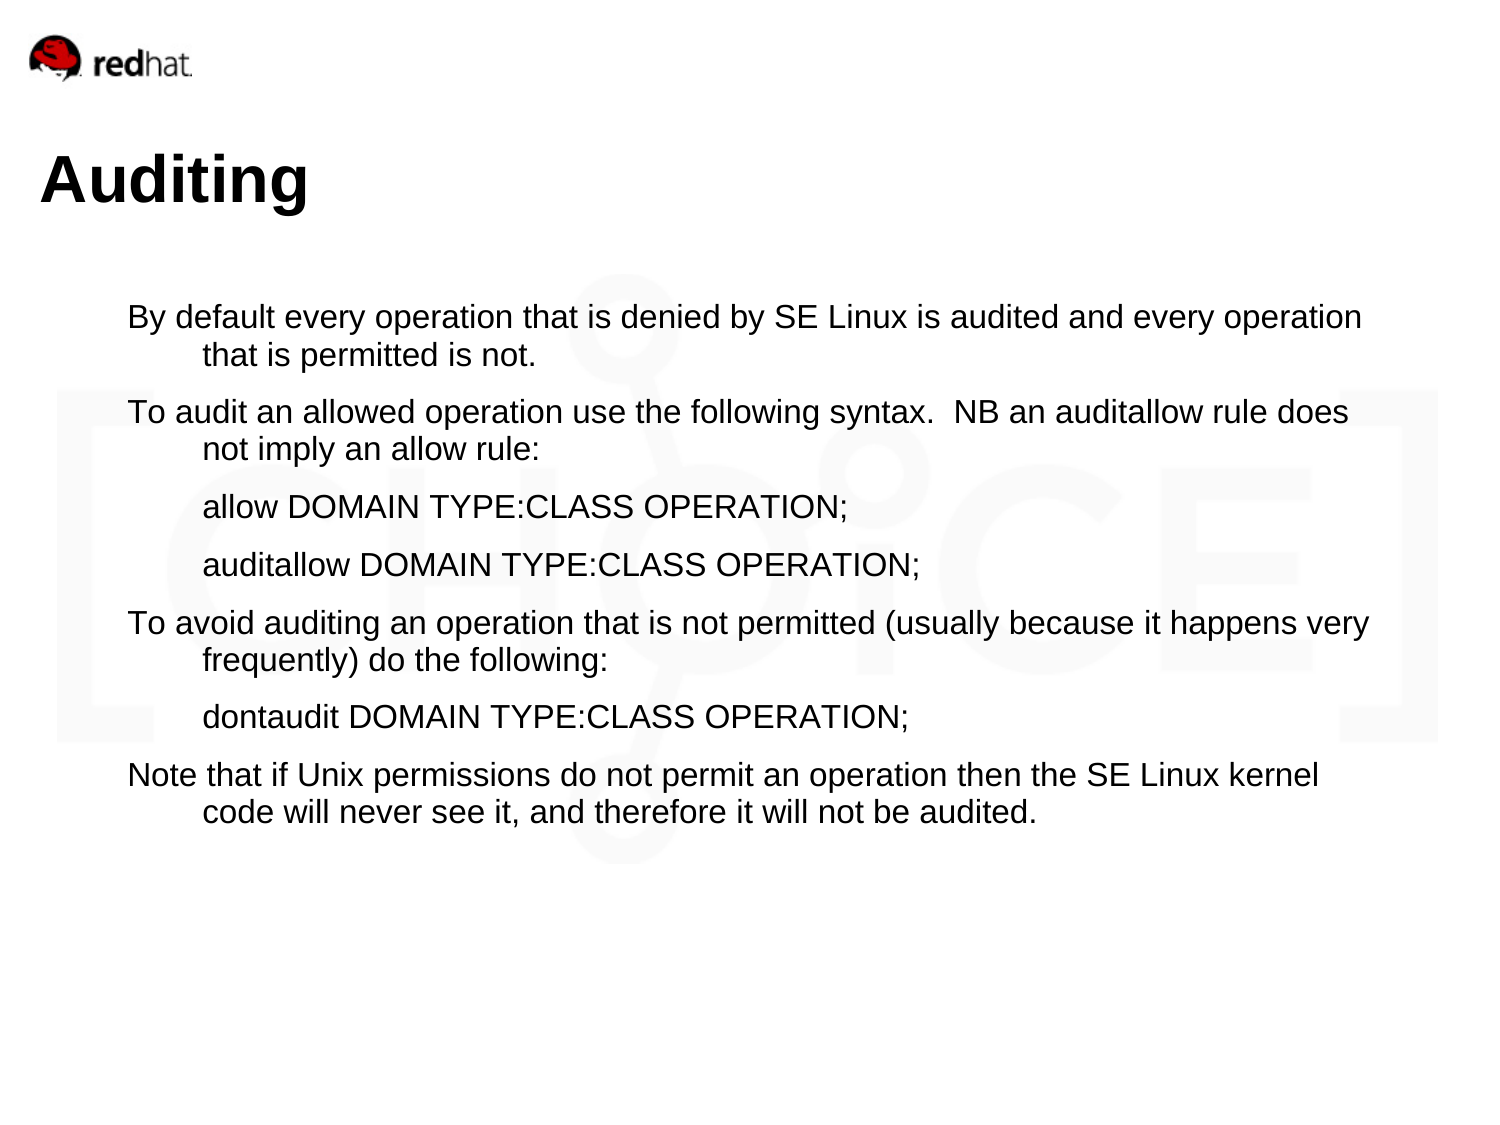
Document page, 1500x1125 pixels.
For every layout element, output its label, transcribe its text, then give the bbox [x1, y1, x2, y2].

title Auditing [25, 96, 1378, 225]
picture [28, 33, 192, 89]
list By default every operation that is denied by SE Linux is audited and every operation that is permitted is not. To audit an allowed operation use the following syntax. NB an auditallow rule does not imply an allow rule: allow DOMAIN TYPE:CLASS OPERATION; auditallow DOMAIN TYPE:CLASS OPERATION; To avoid auditing an operation that is not permitted (usually because it happens very frequently) do the following: dontaudit DOMAIN TYPE:CLASS OPERATION; Note that if Unix permissions do not permit an operation then the SE Linux kernel code will never see it, and therefore it will not be audited. [112, 291, 1389, 932]
picture [57, 274, 1438, 864]
